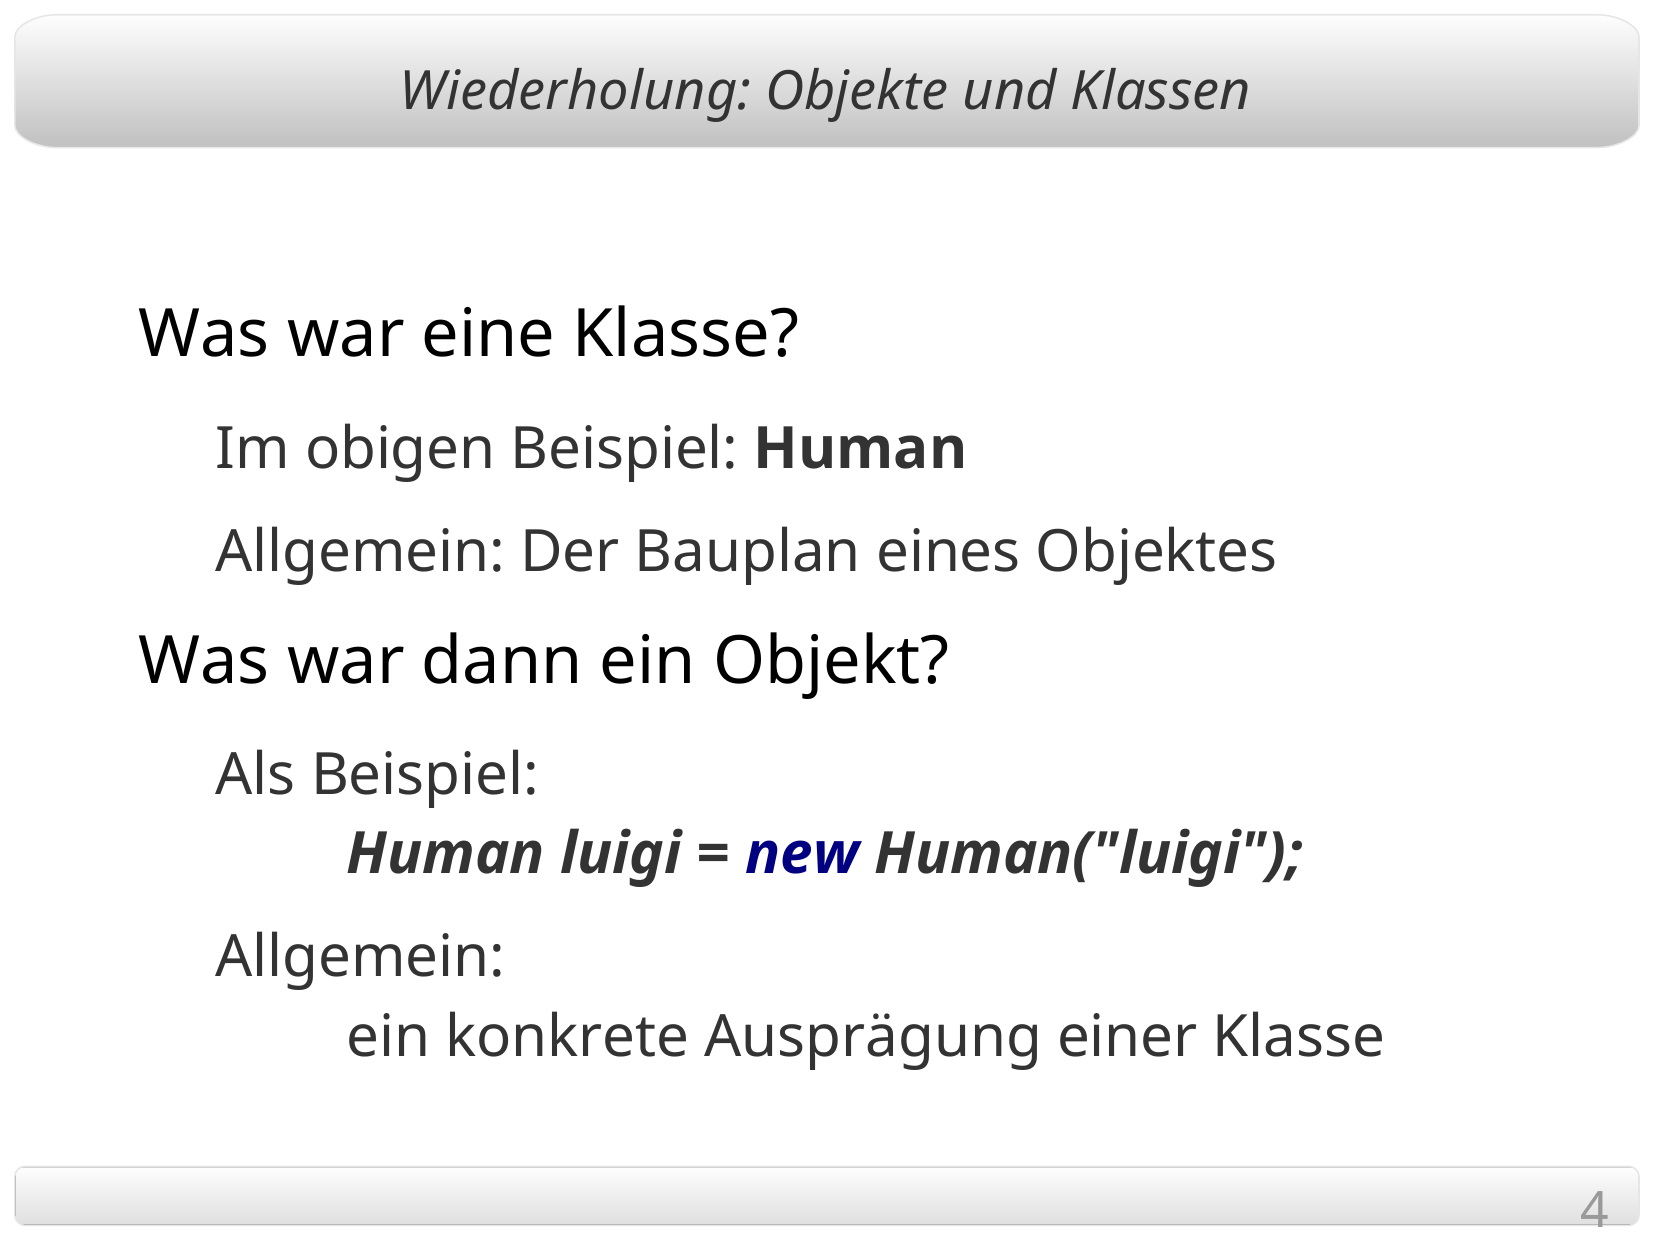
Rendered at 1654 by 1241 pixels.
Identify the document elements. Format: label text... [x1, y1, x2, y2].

list Was war eine Klasse? Im obigen Beispiel: Human Allgemein: Der Bauplan eines Objektes Was war dann ein Objekt? Als Beispiel: Human luigi = new Human("luigi"); Allgemein: ein konkrete Ausprägung einer Klasse [121, 285, 1534, 1067]
title Wiederholung: Objekte und Klassen [29, 29, 1624, 147]
